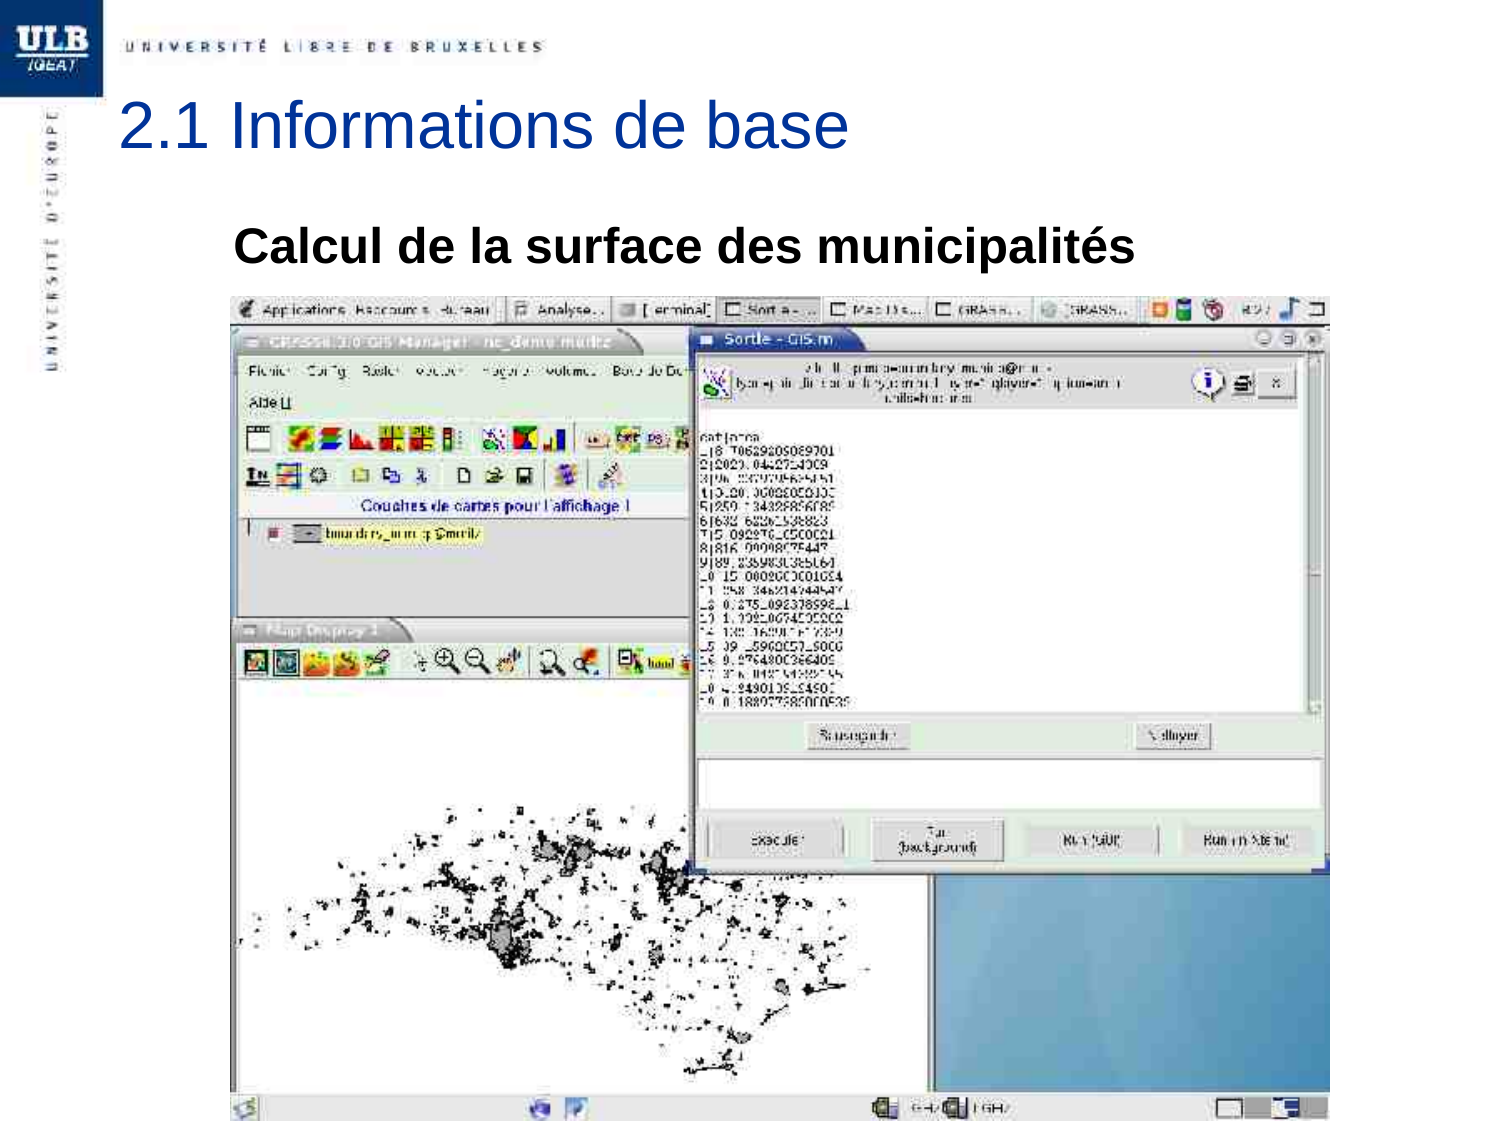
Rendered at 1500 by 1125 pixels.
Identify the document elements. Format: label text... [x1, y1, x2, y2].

text_box 2.1 Informations de base [118, 5, 1439, 242]
text_box Calcul de la surface des municipalités [218, 212, 1315, 286]
picture [0, 0, 1500, 1125]
